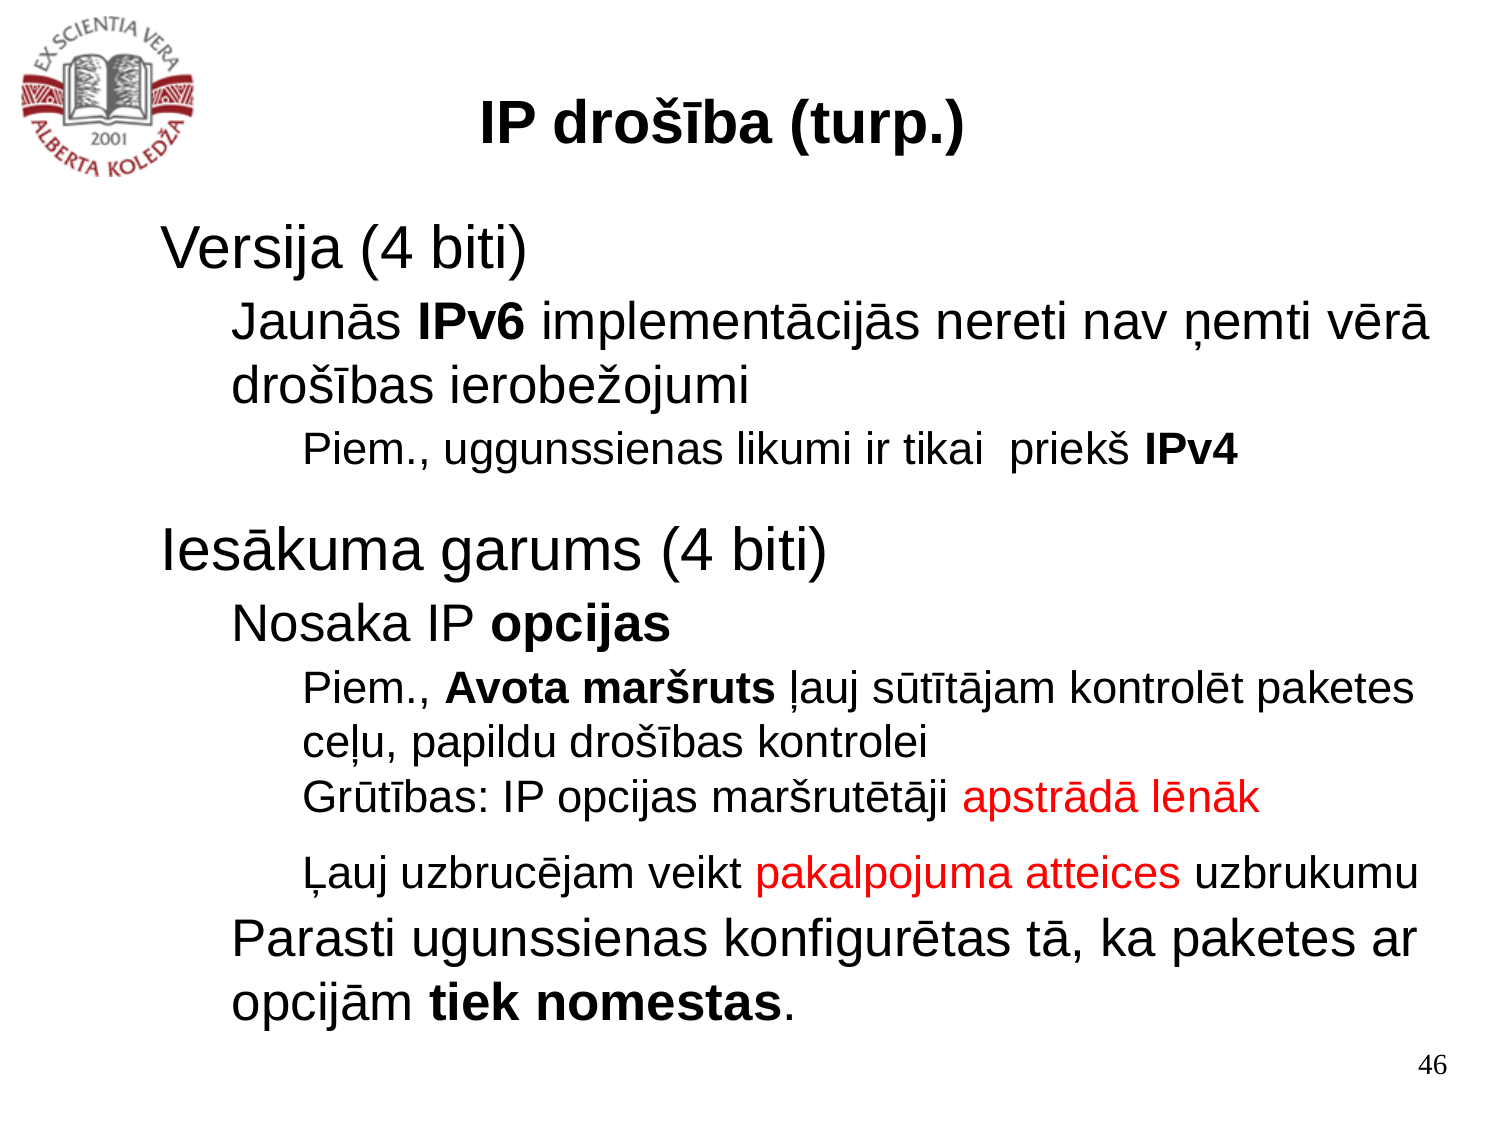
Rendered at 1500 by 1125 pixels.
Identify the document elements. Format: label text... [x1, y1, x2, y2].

title IP drošība (turp.) [50, 62, 1374, 175]
picture [21, 16, 194, 177]
list Versija (4 biti) Jaunās IPv6 implementācijās nereti nav ņemti vērā drošības ierobežojumi Piem., uggunssienas likumi ir tikai priekš IPv4 Iesākuma garums (4 biti) Nosaka IP opcijas Piem., Avota maršruts ļauj sūtītājam kontrolēt paketes ceļu, papildu drošības kontrolei Grūtības: IP opcijas maršrutētāji apstrādā lēnāk Ļauj uzbrucējam veikt pakalpojuma atteices uzbrukumu Parasti ugunssienas konfigurētas tā, ka paketes ar opcijām tiek nomestas. [74, 200, 1463, 1101]
